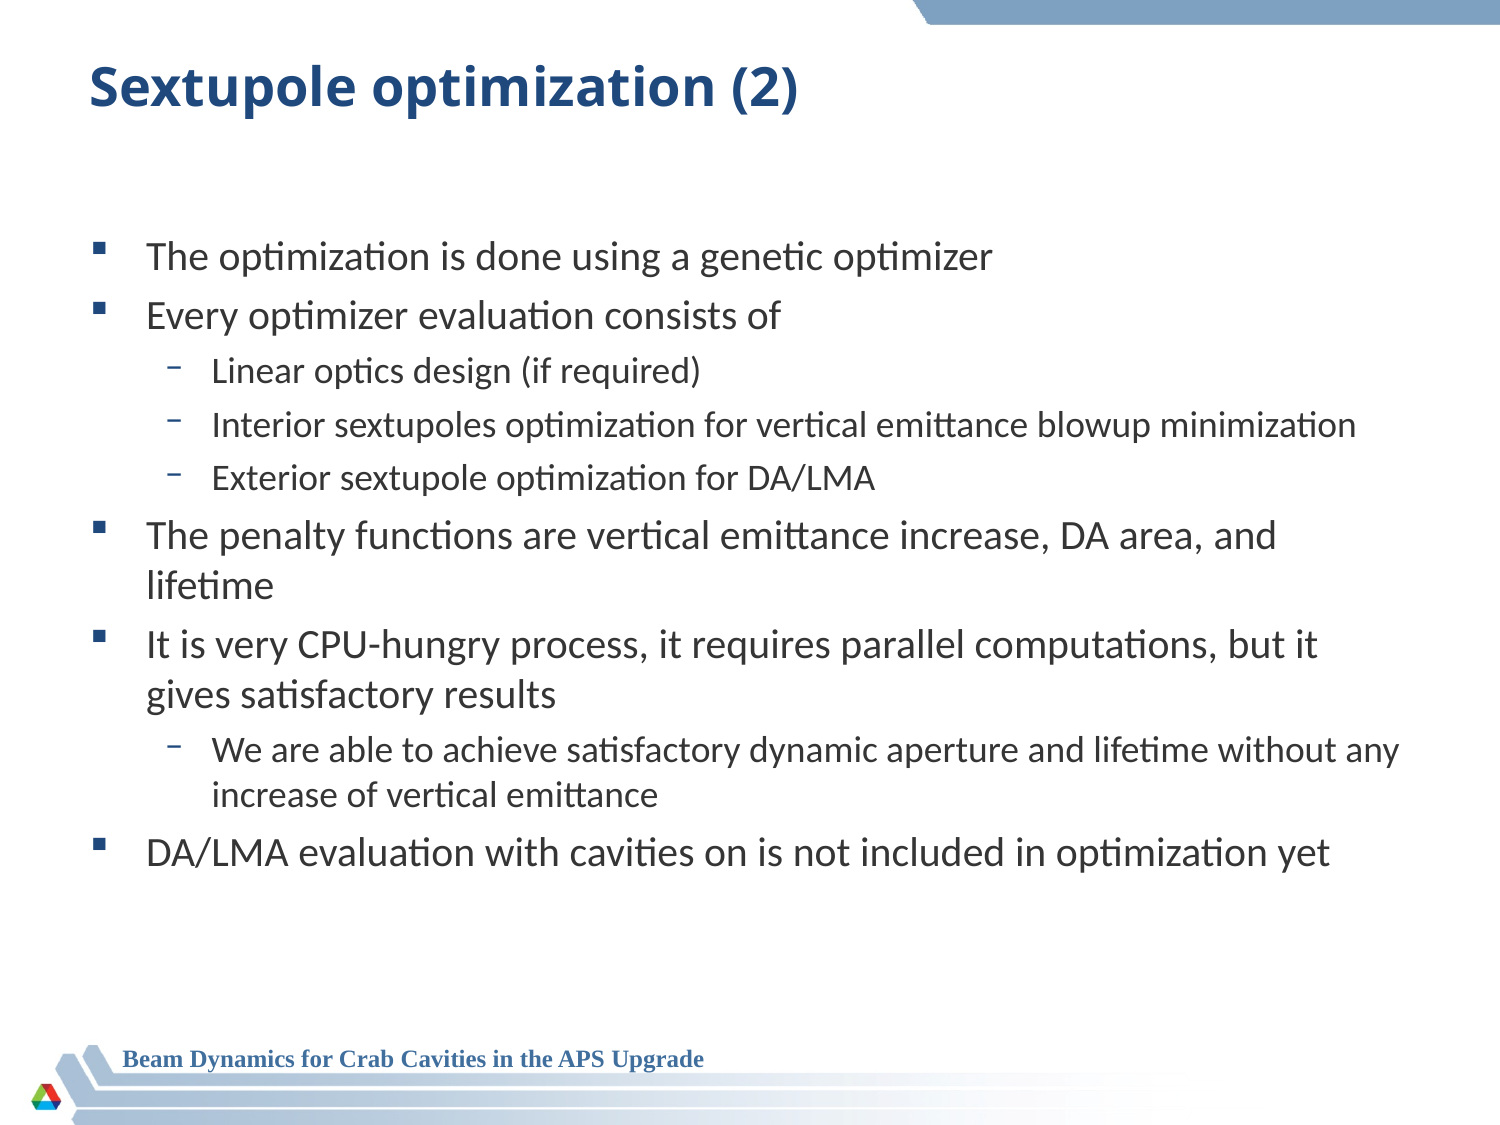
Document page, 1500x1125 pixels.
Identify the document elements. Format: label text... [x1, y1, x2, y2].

picture [0, 0, 1500, 26]
title Sextupole optimization (2) [75, 45, 1426, 221]
list The optimization is done using a genetic optimizer Every optimizer evaluation consists of Linear optics design (if required) Interior sextupoles optimization for vertical emittance blowup minimization Exterior sextupole optimization for DA/LMA The penalty functions are vertical emittance increase, DA area, and lifetime It is very CPU-hungry process, it requires parallel computations, but it gives satisfactory results We are able to achieve satisfactory dynamic aperture and lifetime without any increase of vertical emittance DA/LMA evaluation with cavities on is not included in optimization yet [75, 221, 1426, 980]
picture [0, 1037, 1500, 1125]
